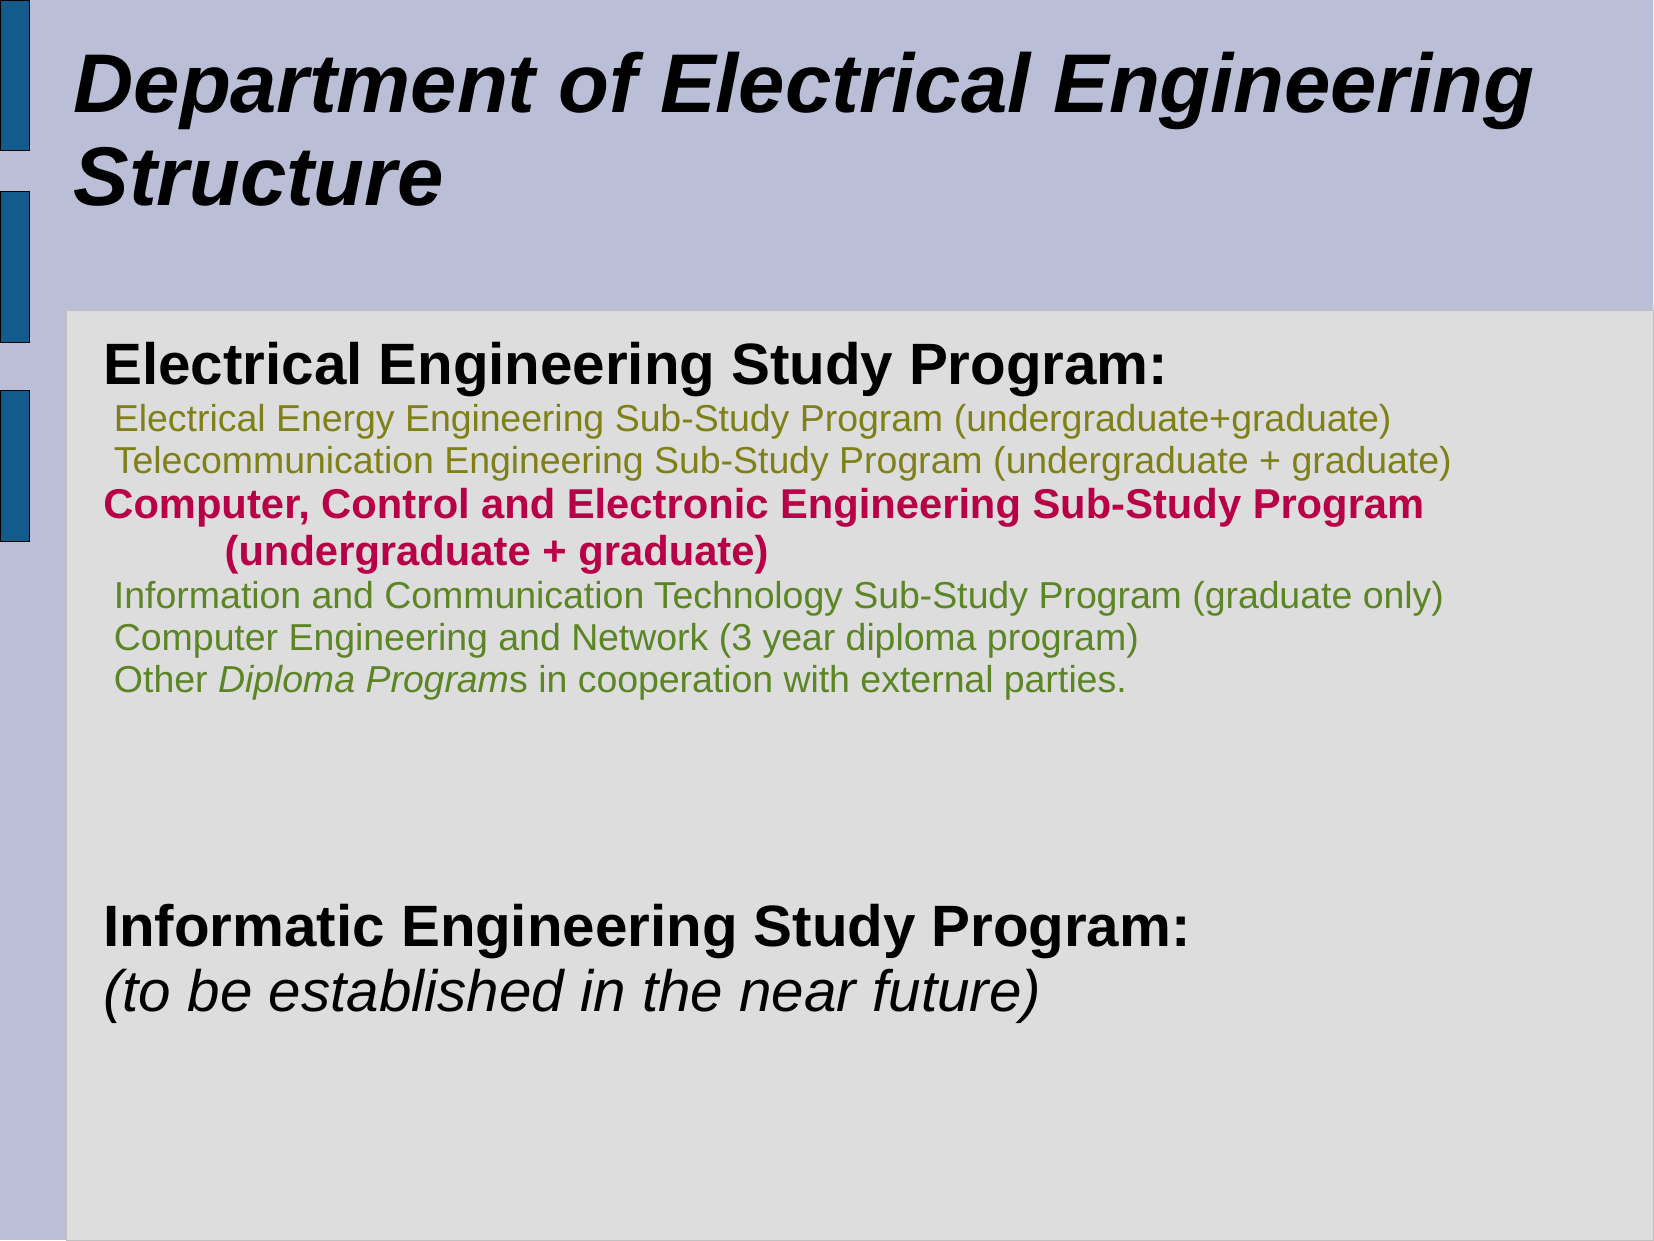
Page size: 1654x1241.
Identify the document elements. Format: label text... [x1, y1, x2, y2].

text_box Informatic Engineering Study Program: (to be established in the near future) [88, 885, 1536, 1050]
text_box Electrical Engineering Study Program: Electrical Energy Engineering Sub-Study Program (undergraduate+graduate) Telecommunication Engineering Sub-Study Program (undergraduate + graduate) Computer, Control and Electronic Engineering Sub-Study Program (undergraduate + graduate) Information and Communication Technology Sub-Study Program (graduate only) Computer Engineering and Network (3 year diploma program) Other Diploma Programs in cooperation with external parties. [88, 324, 1536, 757]
text_box Department of Electrical Engineering Structure [59, 29, 1595, 256]
